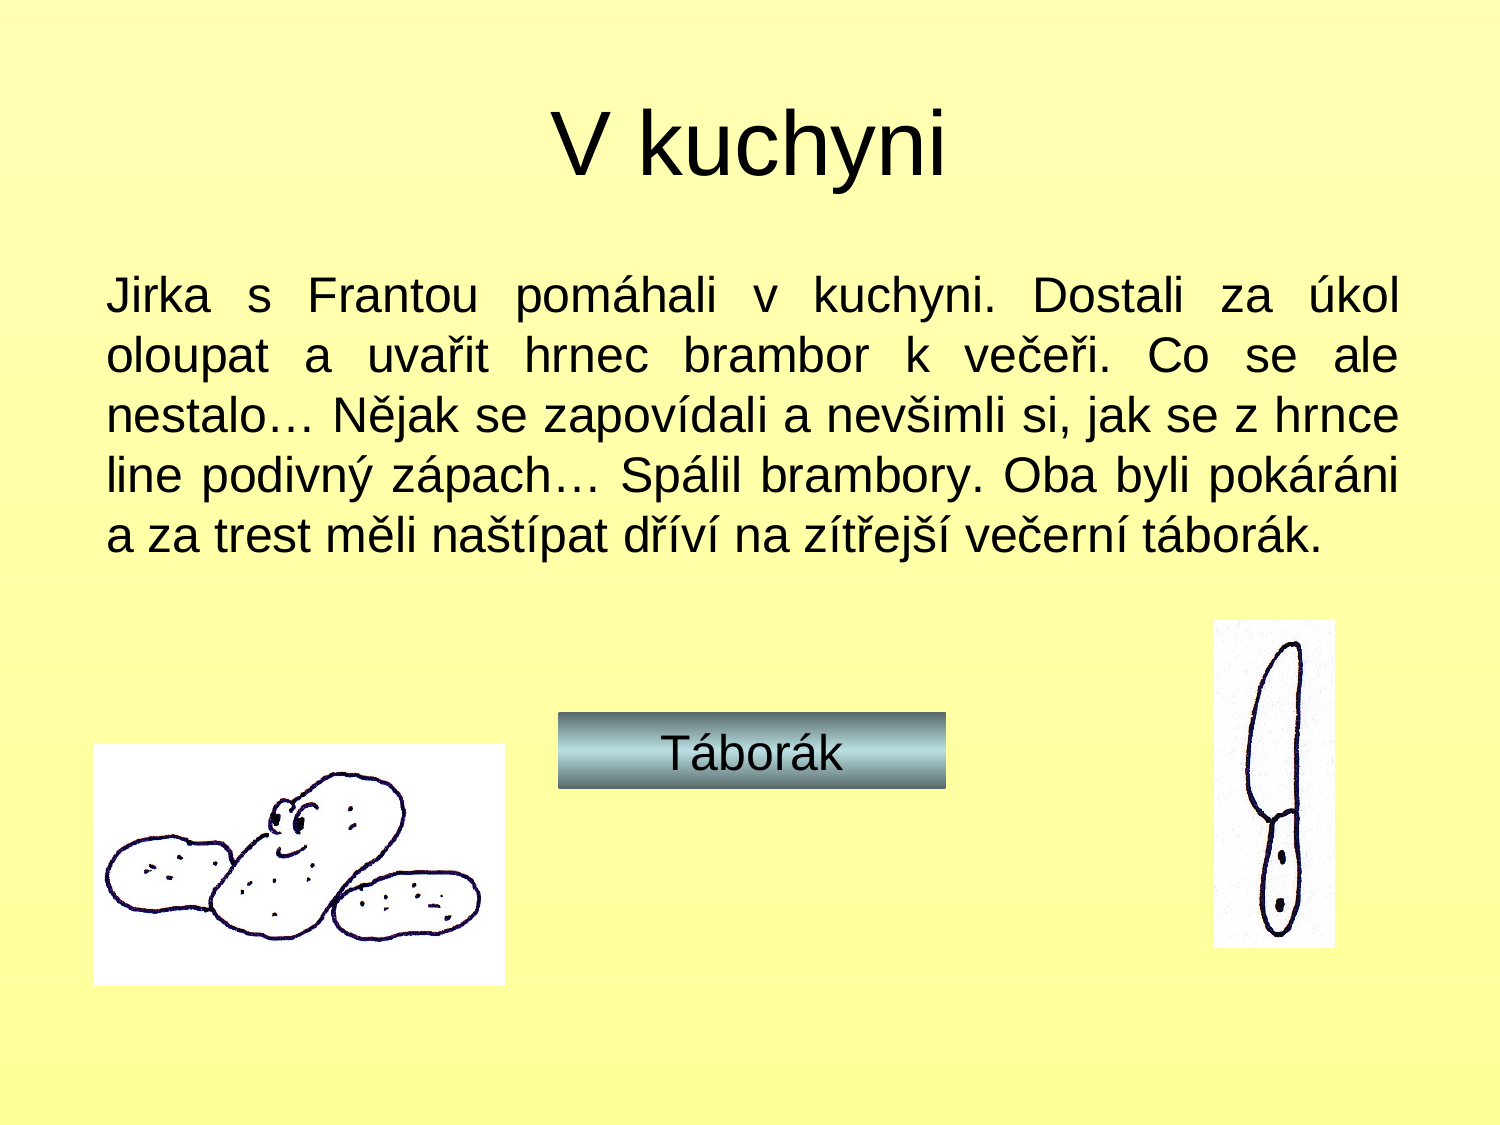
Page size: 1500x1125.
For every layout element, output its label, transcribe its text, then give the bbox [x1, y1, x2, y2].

picture [1214, 620, 1335, 948]
text_box Jirka s Frantou pomáhali v kuchyni. Dostali za úkol oloupat a uvařit hrnec brambor k večeři. Co se ale nestalo… Nějak se zapovídali a nevšimli si, jak se z hrnce line podivný zápach… Spálil brambory. Oba byli pokáráni a za trest měli naštípat dříví na zítřejší večerní táborák. [91, 254, 1416, 570]
picture [93, 743, 505, 986]
title V kuchyni [75, 45, 1426, 233]
text_box Táborák [558, 712, 946, 789]
